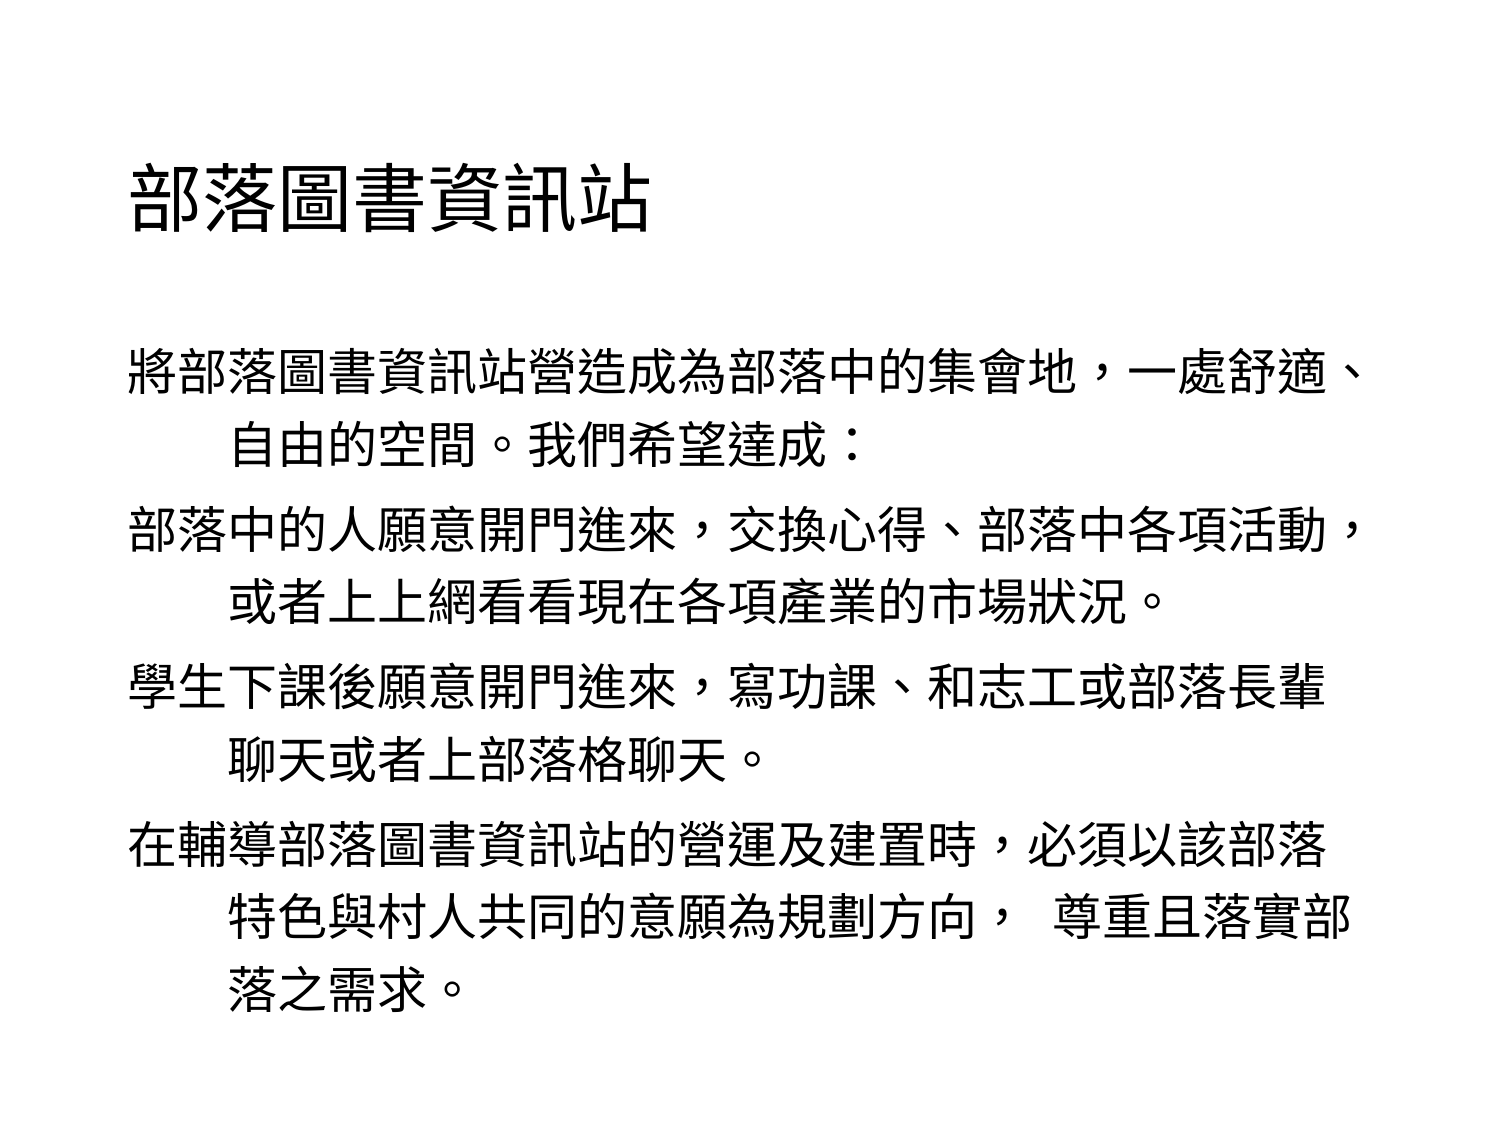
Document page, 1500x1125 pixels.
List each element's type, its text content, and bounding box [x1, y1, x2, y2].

title 部落圖書資訊站 [112, 99, 1388, 288]
list 將部落圖書資訊站營造成為部落中的集會地，一處舒適、自由的空間。我們希望達成： 部落中的人願意開門進來，交換心得、部落中各項活動，或者上上網看看現在各項產業的市場狀況。 學生下課後願意開門進來，寫功課、和志工或部落長輩聊天或者上部落格聊天。 在輔導部落圖書資訊站的營運及建置時，必須以該部落特色與村人共同的意願為規劃方向， 尊重且落實部落之需求。 [112, 324, 1388, 1063]
